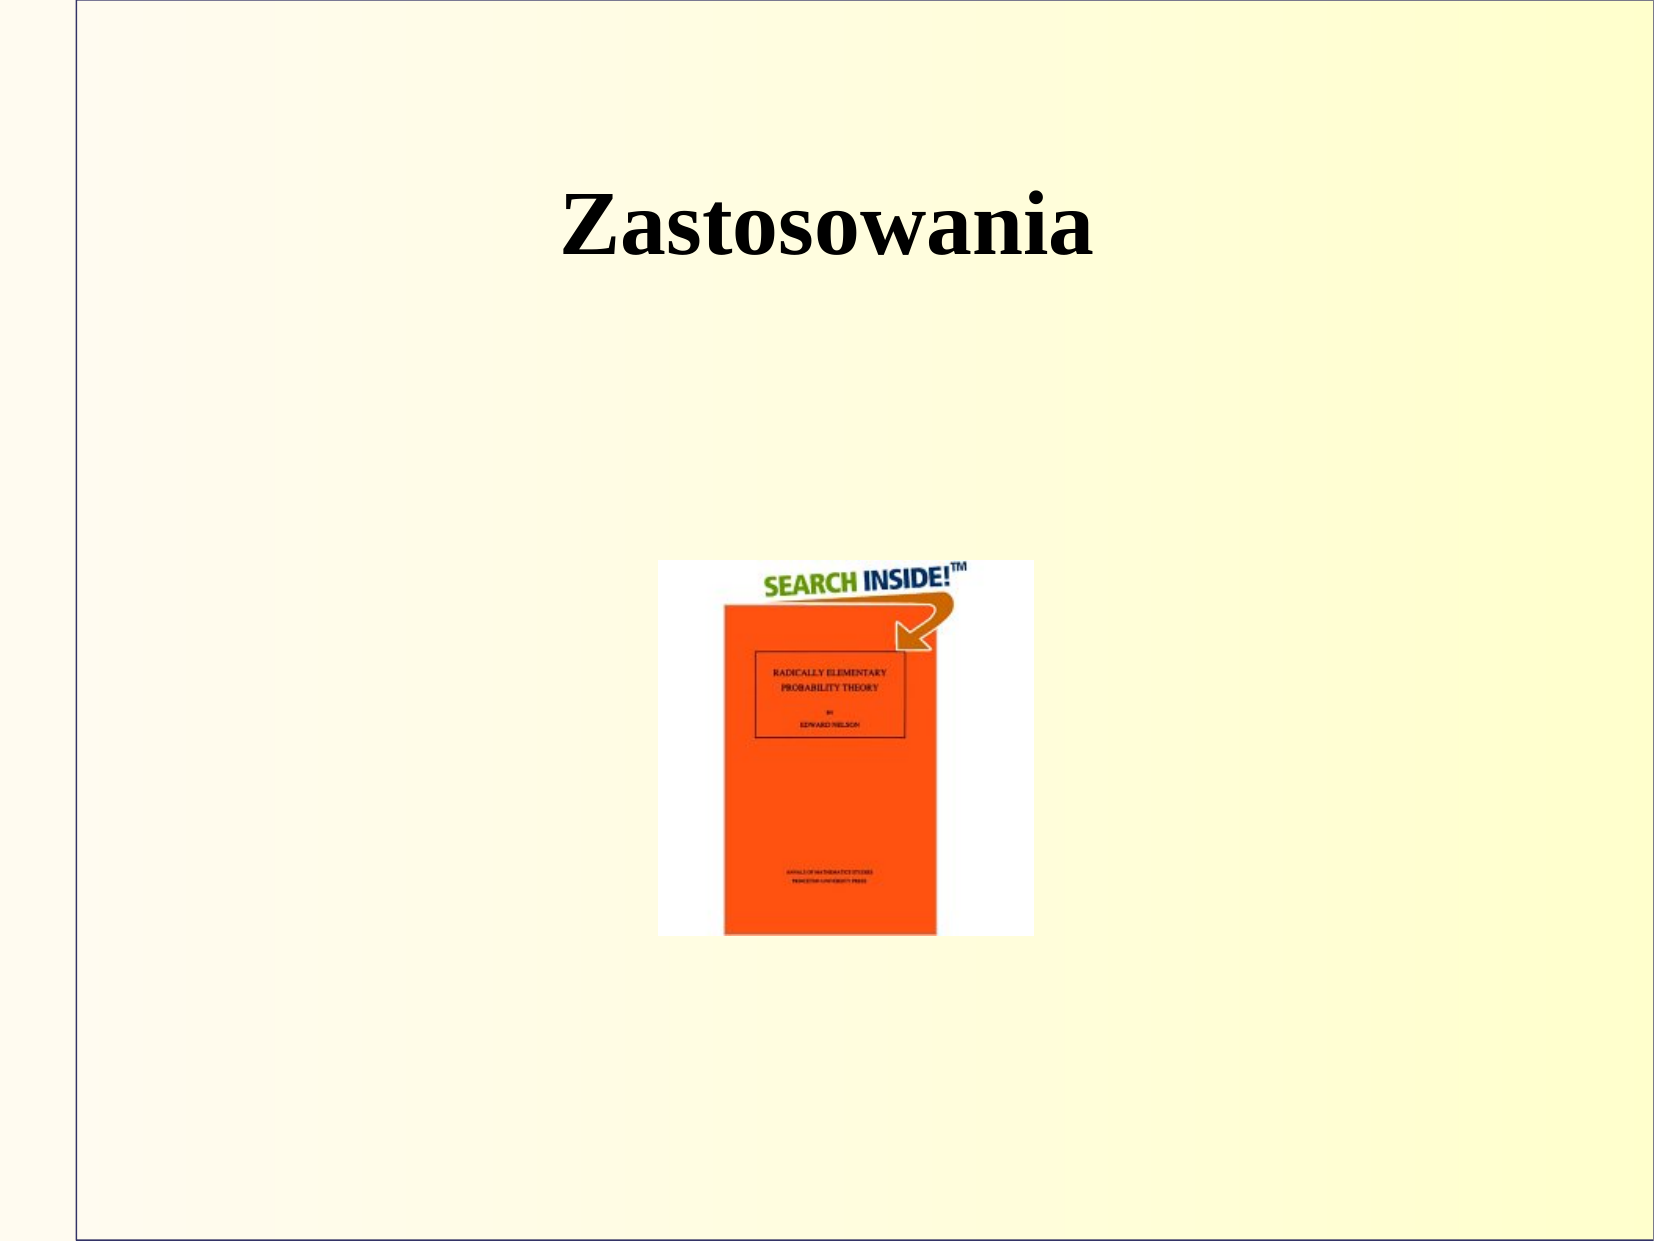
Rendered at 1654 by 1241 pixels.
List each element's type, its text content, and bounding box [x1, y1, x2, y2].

chart [121, 344, 1534, 1127]
picture [658, 560, 1034, 936]
picture [0, 0, 75, 1241]
title Zastosowania [121, 102, 1534, 311]
